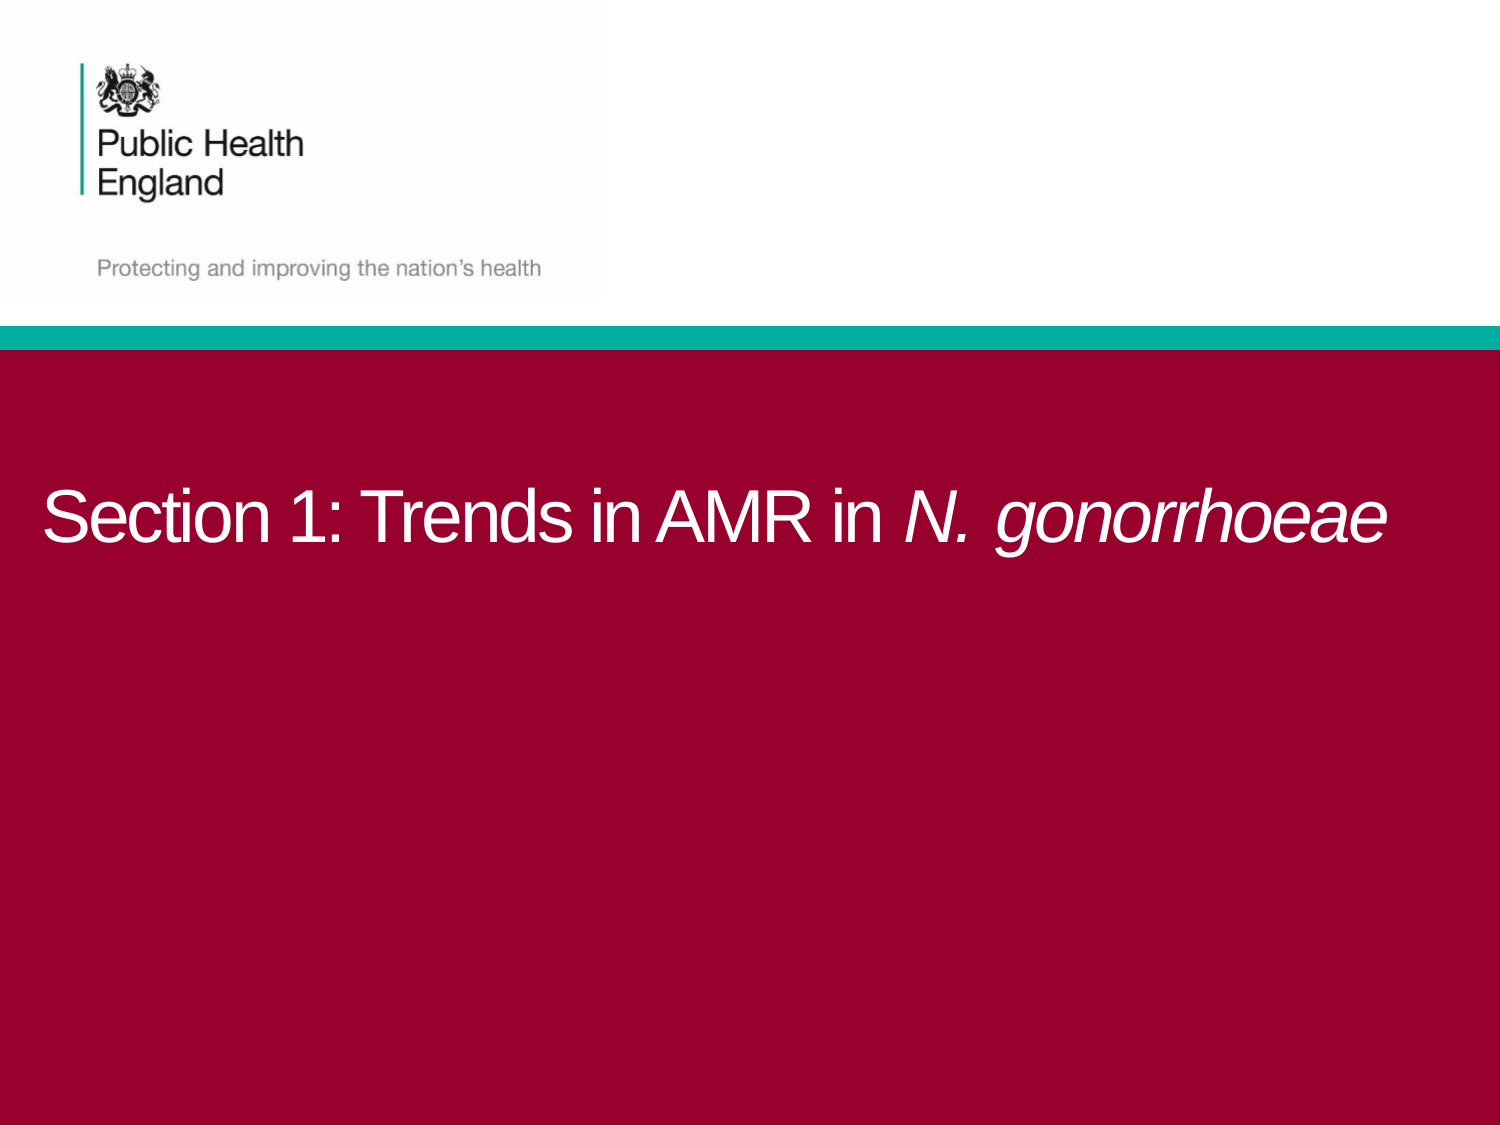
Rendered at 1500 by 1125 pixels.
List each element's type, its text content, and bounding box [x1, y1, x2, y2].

title Section 1: Trends in AMR in N. gonorrhoeae [41, 468, 1412, 751]
